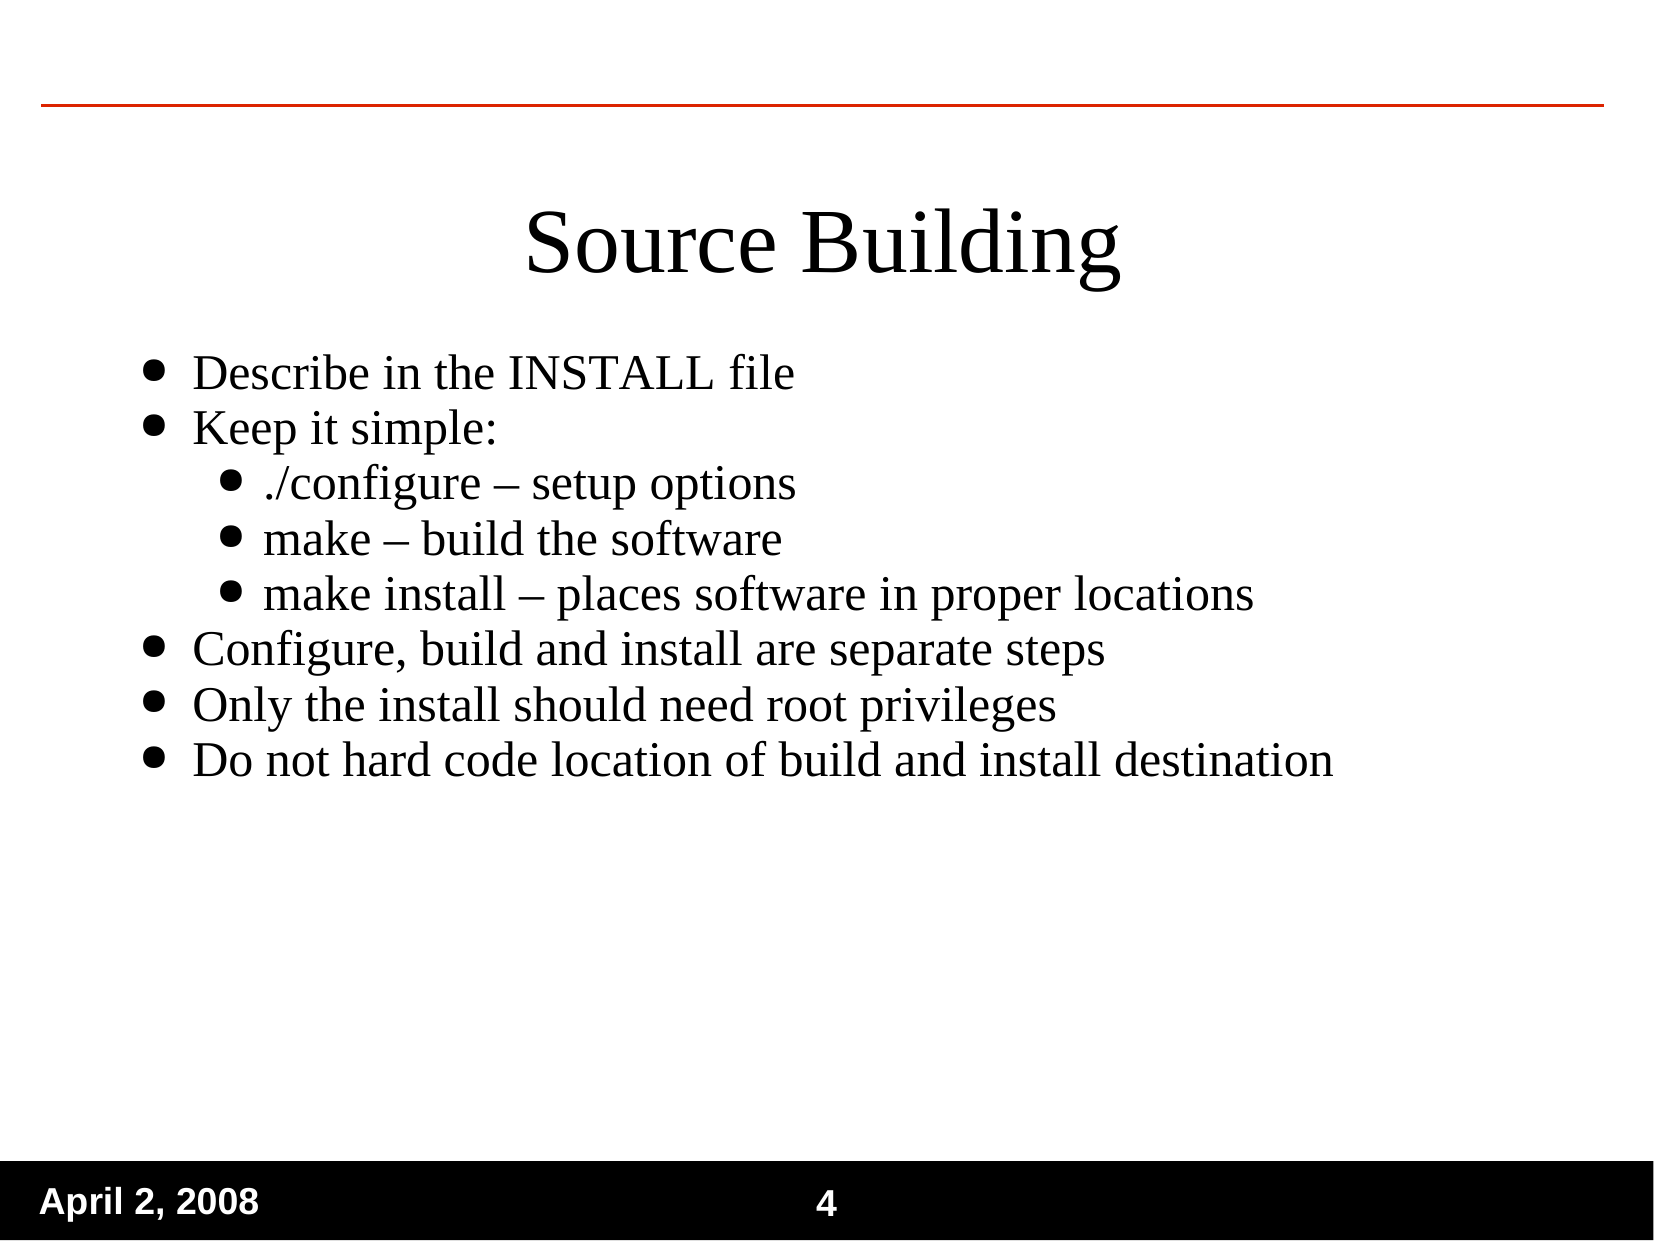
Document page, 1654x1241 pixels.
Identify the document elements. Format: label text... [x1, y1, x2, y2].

title Source Building [117, 137, 1530, 346]
list Describe in the INSTALL file Keep it simple: ./configure – setup options make – build the software make install – places software in proper locations Configure, build and install are separate steps Only the install should need root privileges Do not hard code location of build and install destination [121, 344, 1534, 1127]
